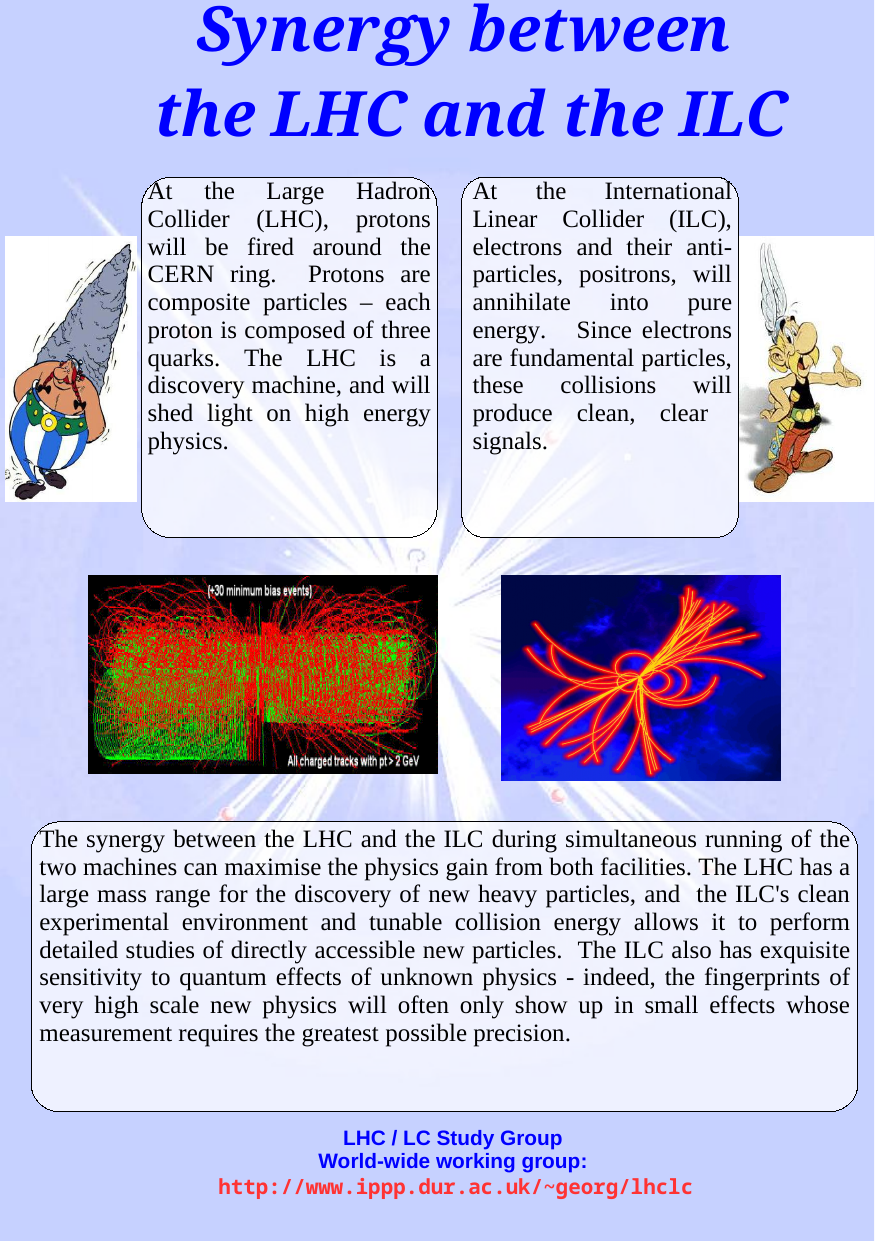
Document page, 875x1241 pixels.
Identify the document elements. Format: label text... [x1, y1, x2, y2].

text_box [31, 830, 39, 1103]
text_box The synergy between the LHC and the ILC during simultaneous running of the two machines can maximise the physics gain from both facilities. The LHC has a large mass range for the discovery of new heavy particles, and the ILC's clean experimental environment and tunable collision energy allows it to perform detailed studies of directly accessible new particles. The ILC also has exquisite sensitivity to quantum effects of unknown physics - indeed, the fingerprints of very high scale new physics will often only show up in small effects whose measurement requires the greatest possible precision. [39, 824, 852, 1161]
text_box [147, 526, 432, 538]
text_box [432, 189, 438, 525]
text_box Synergy between the LHC and the ILC [140, 0, 739, 177]
text_box [461, 181, 739, 538]
text_box [852, 832, 858, 1101]
text_box [141, 189, 147, 525]
text_box LHC / LC Study Group World-wide working group: http://www.ippp.dur.ac.uk/~georg/lhclc [183, 1118, 728, 1221]
text_box At the International Linear Collider (ILC), electrons and their anti-particles, positrons, will annihilate into pure energy. Since electrons are fundamental particles, these collisions will produce clean, clear signals. [472, 177, 733, 526]
picture [0, 0, 875, 1241]
text_box At the Large Hadron Collider (LHC), protons will be fired around the CERN ring. Protons are composite particles – each proton is composed of three quarks. The LHC is a discovery machine, and will shed light on high energy physics. [147, 177, 432, 526]
